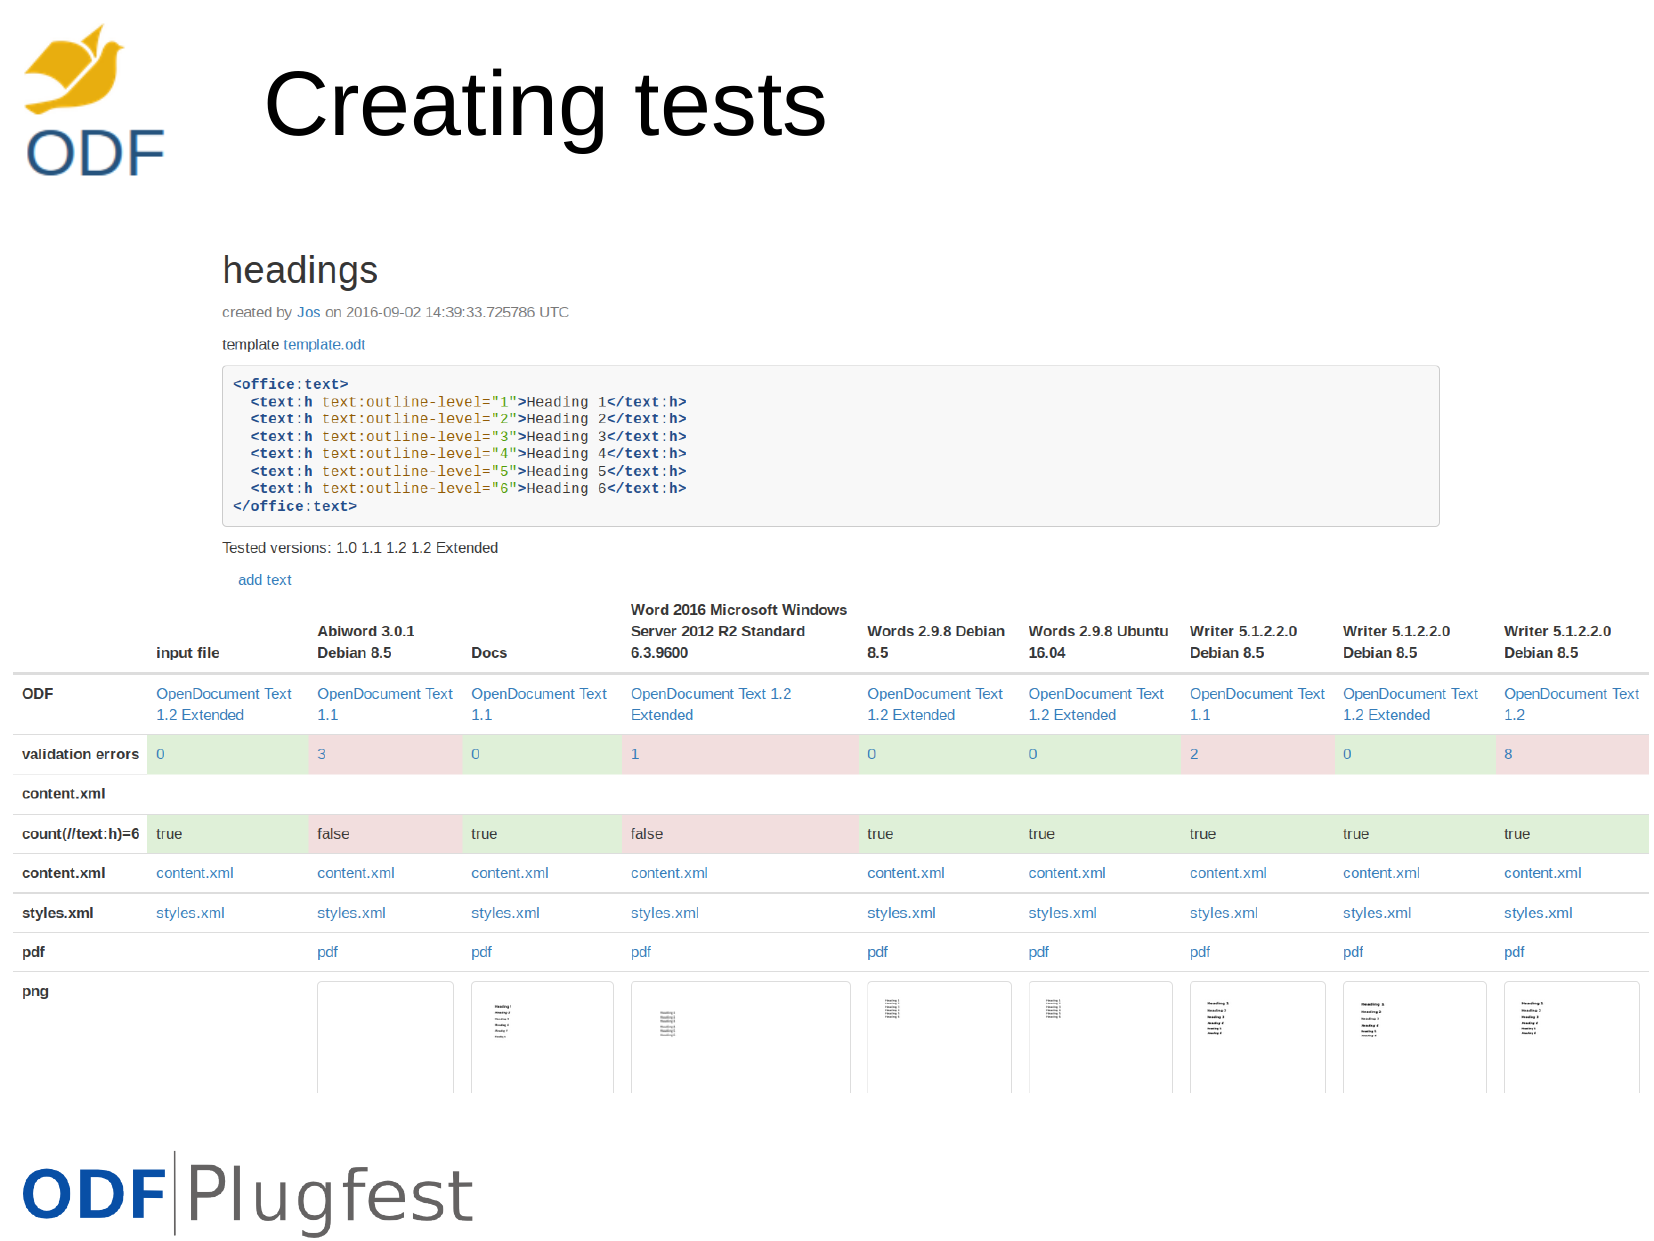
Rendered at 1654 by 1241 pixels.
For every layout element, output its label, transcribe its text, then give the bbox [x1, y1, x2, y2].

picture [0, 235, 1654, 1093]
picture [0, 0, 216, 218]
title Creating tests [59, 29, 1034, 178]
picture [23, 1150, 473, 1241]
